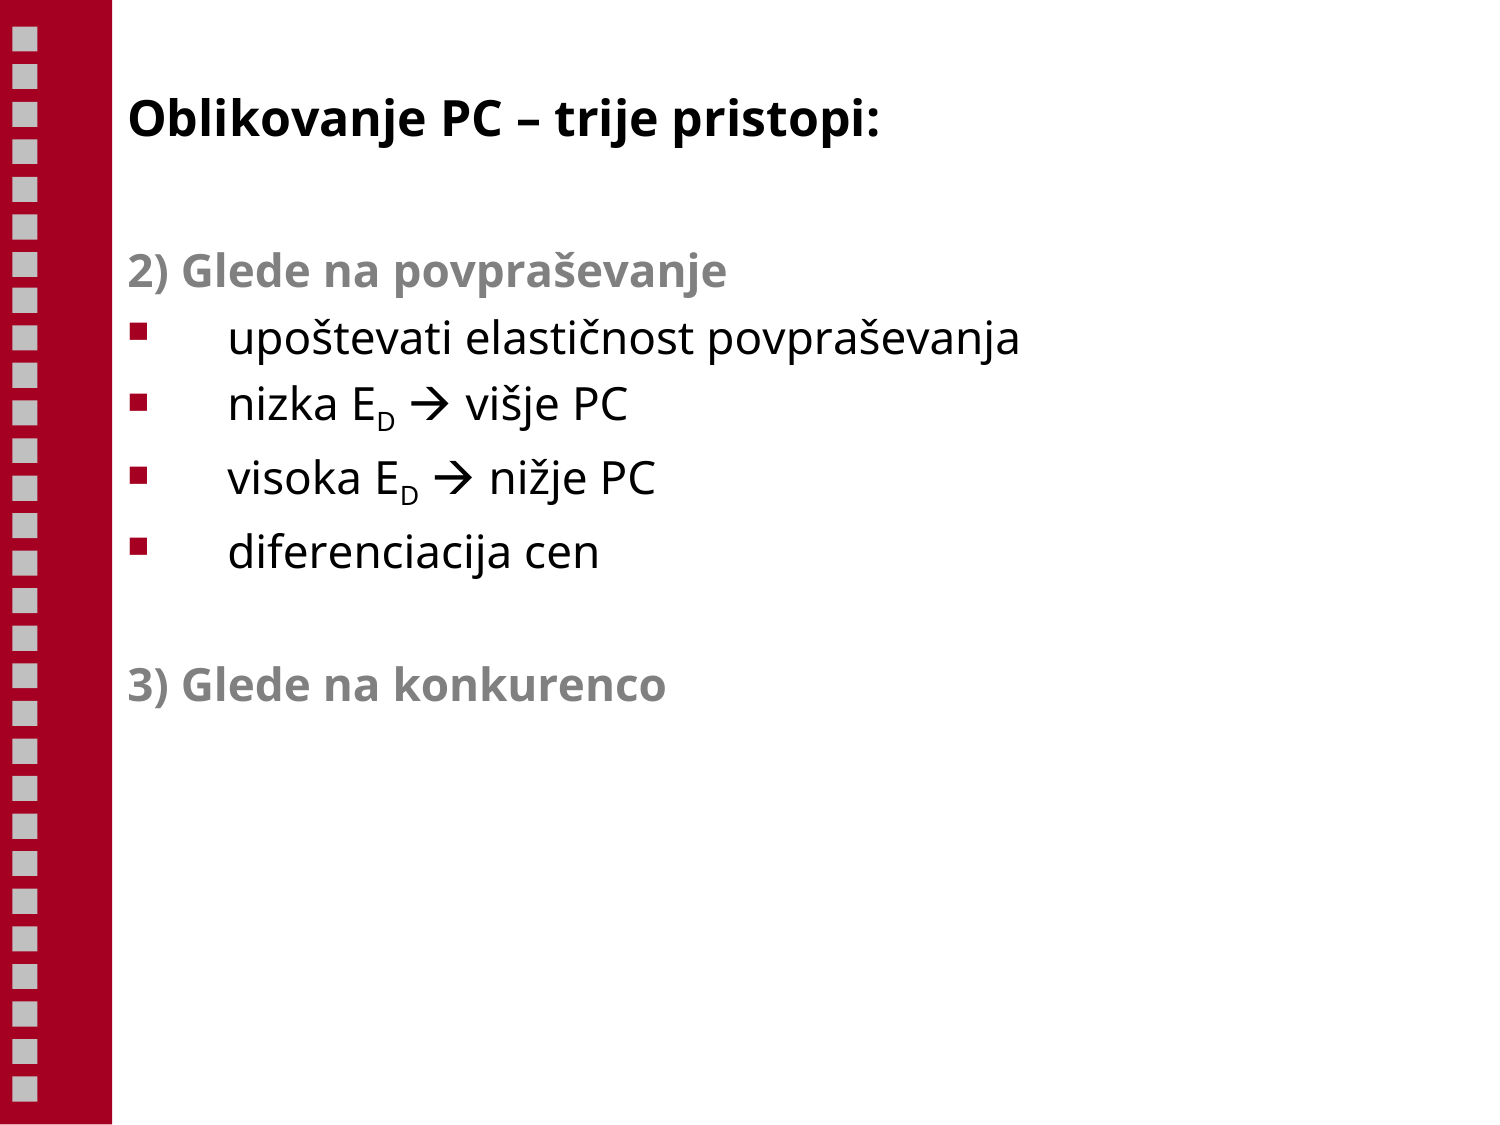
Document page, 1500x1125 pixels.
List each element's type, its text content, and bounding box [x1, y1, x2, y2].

list Oblikovanje PC – trije pristopi: 2) Glede na povpraševanje upoštevati elastičnost povpraševanja nizka ED  višje PC visoka ED  nižje PC diferenciacija cen 3) Glede na konkurenco [112, 66, 1388, 1063]
